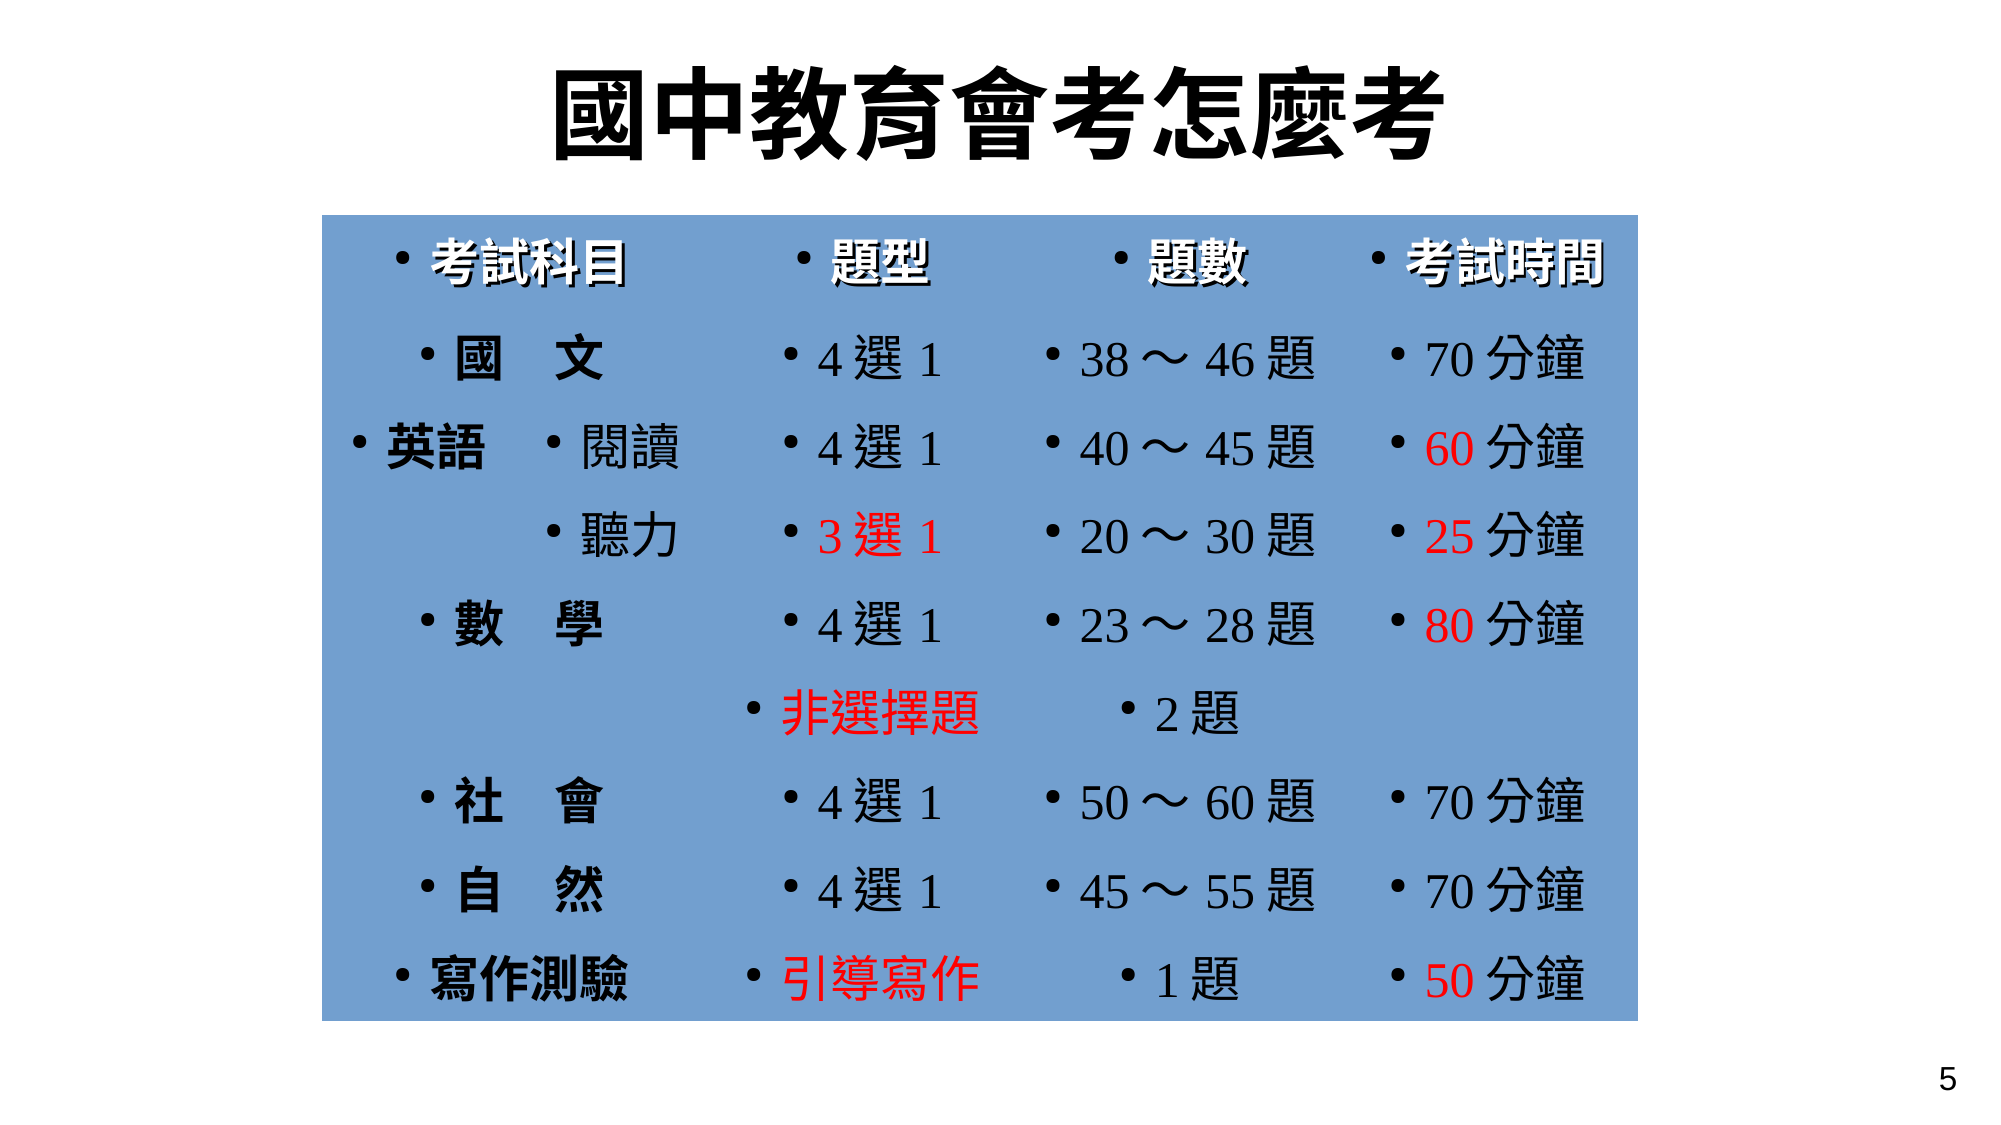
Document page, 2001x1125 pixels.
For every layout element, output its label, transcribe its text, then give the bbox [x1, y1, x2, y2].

table_cell 聽力 [515, 489, 702, 577]
table_cell 非選擇題 [702, 666, 1024, 755]
table_cell 50～60題 [1024, 755, 1337, 843]
table_cell 4選1 [702, 577, 1024, 666]
table_cell 4選1 [702, 400, 1024, 489]
table_cell 40～45題 [1024, 400, 1337, 489]
table_cell 4選1 [702, 843, 1024, 932]
table_cell 社 會 [322, 755, 702, 843]
table_cell 20～30題 [1024, 489, 1337, 577]
table_cell 1題 [1024, 932, 1337, 1021]
table_cell 英語 [322, 400, 515, 577]
table_cell 4選1 [702, 755, 1024, 843]
table_cell 引導寫作 [702, 932, 1024, 1021]
table_cell 國 文 [322, 311, 702, 400]
title 國中教育會考怎麼考 [137, 2, 1863, 220]
table_cell 3選1 [702, 489, 1024, 577]
table_cell 25分鐘 [1337, 489, 1638, 577]
table_header 考試科目 [322, 215, 702, 311]
table_cell 50分鐘 [1337, 932, 1638, 1021]
table_cell 寫作測驗 [322, 932, 702, 1021]
table_cell 2題 [1024, 666, 1337, 755]
table_cell 70分鐘 [1337, 755, 1638, 843]
table_header 考試時間 [1337, 215, 1638, 311]
table_cell 60分鐘 [1337, 400, 1638, 489]
table_cell 45～55題 [1024, 843, 1337, 932]
table_cell 數 學 [322, 577, 702, 755]
table_cell 80分鐘 [1337, 577, 1638, 755]
table_cell 閱讀 [515, 400, 702, 489]
table_cell 70分鐘 [1337, 843, 1638, 932]
table_cell 38～46題 [1024, 311, 1337, 400]
table_cell 23～28題 [1024, 577, 1337, 666]
table_header 題數 [1024, 215, 1337, 311]
table_cell 自 然 [322, 843, 702, 932]
table_cell 70分鐘 [1337, 311, 1638, 400]
table_header 題型 [702, 215, 1024, 311]
text_box 5 [1923, 1047, 2000, 1108]
table_cell 4選1 [702, 311, 1024, 400]
